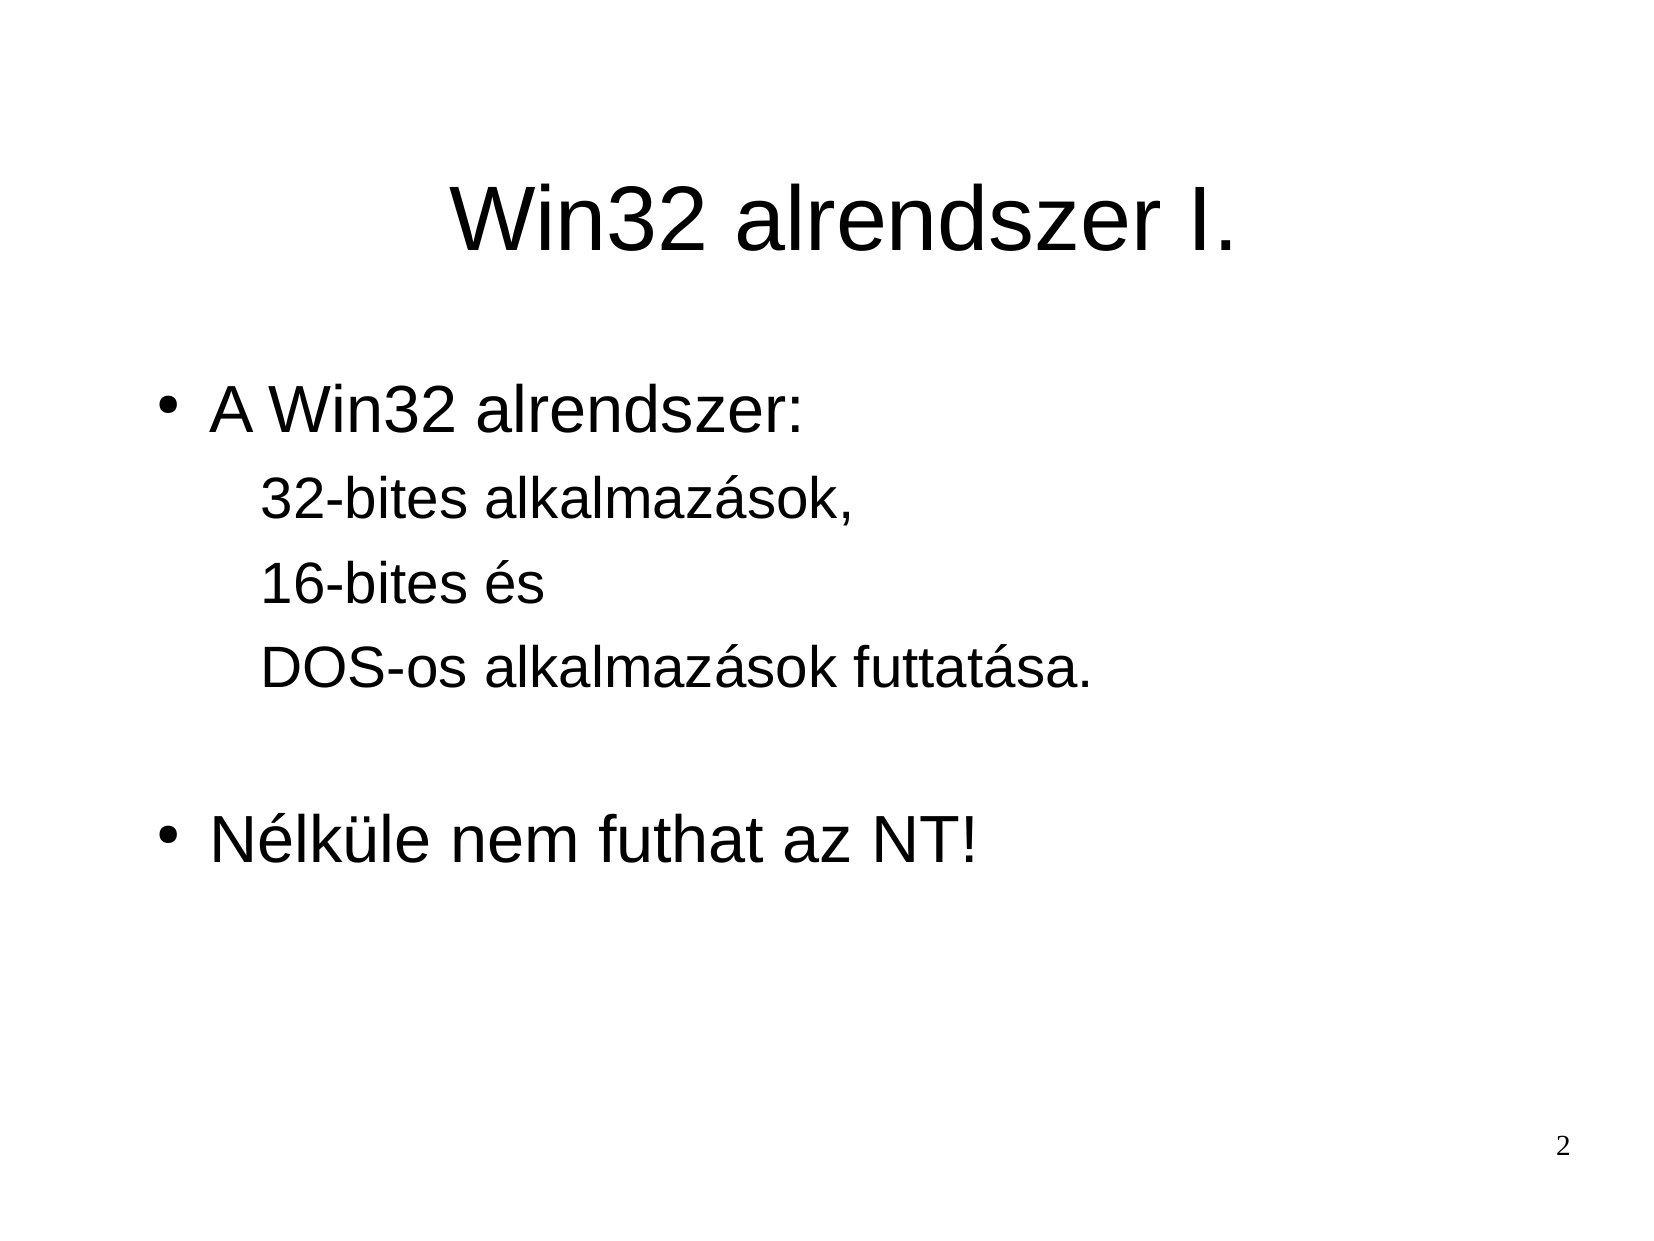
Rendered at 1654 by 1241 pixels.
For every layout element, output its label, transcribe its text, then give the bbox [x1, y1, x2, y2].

title Win32 alrendszer I. [124, 110, 1530, 317]
list A Win32 alrendszer: 32-bites alkalmazások, 16-bites és DOS-os alkalmazások futtatása. Nélküle nem futhat az NT! [124, 358, 1530, 1103]
